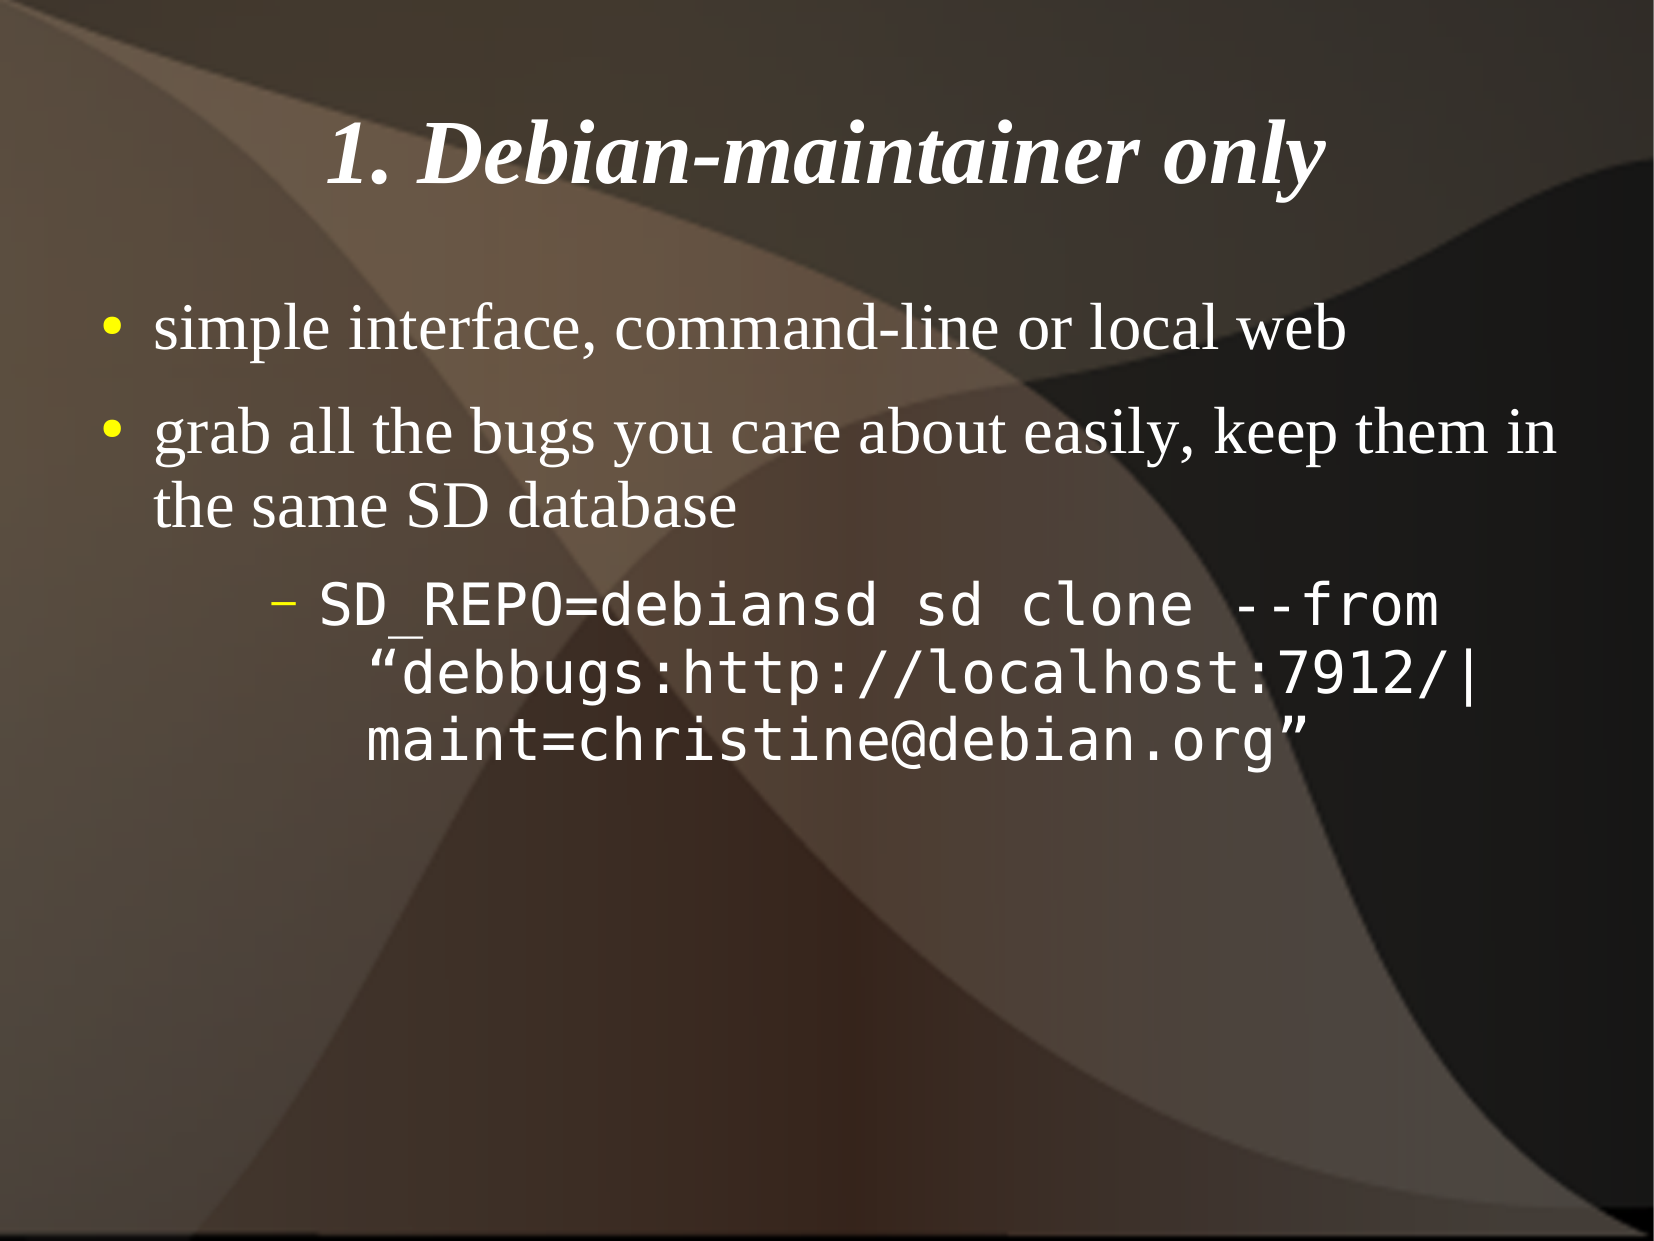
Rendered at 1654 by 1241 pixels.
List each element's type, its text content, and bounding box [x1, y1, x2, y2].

picture [0, 0, 1654, 1241]
list simple interface, command-line or local web grab all the bugs you care about easily, keep them in the same SD database SD_REPO=debiansd sd clone --from “debbugs:http://localhost:7912/|maint=christine@debian.org” [82, 290, 1571, 1094]
title 1. Debian-maintainer only [82, 49, 1571, 257]
